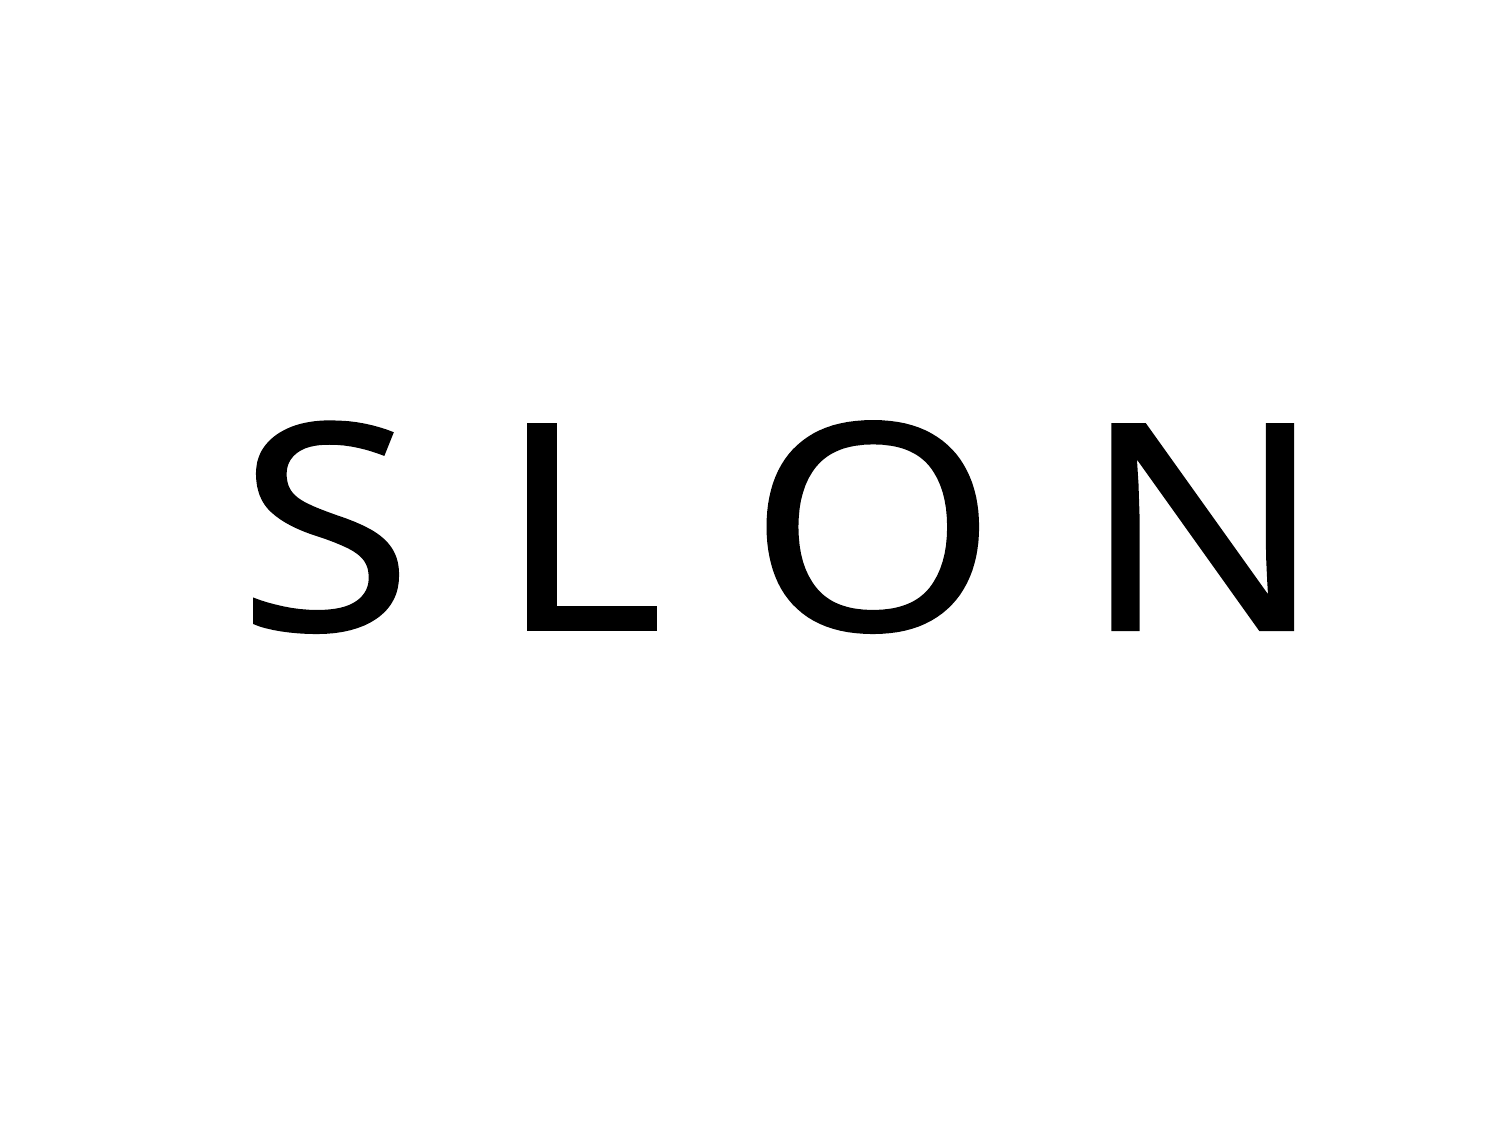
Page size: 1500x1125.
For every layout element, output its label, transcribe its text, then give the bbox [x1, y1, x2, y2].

text_box S L O N [253, 421, 399, 634]
text_box S L O N [527, 424, 657, 631]
text_box S L O N [1112, 424, 1294, 631]
text_box S L O N [767, 420, 979, 634]
